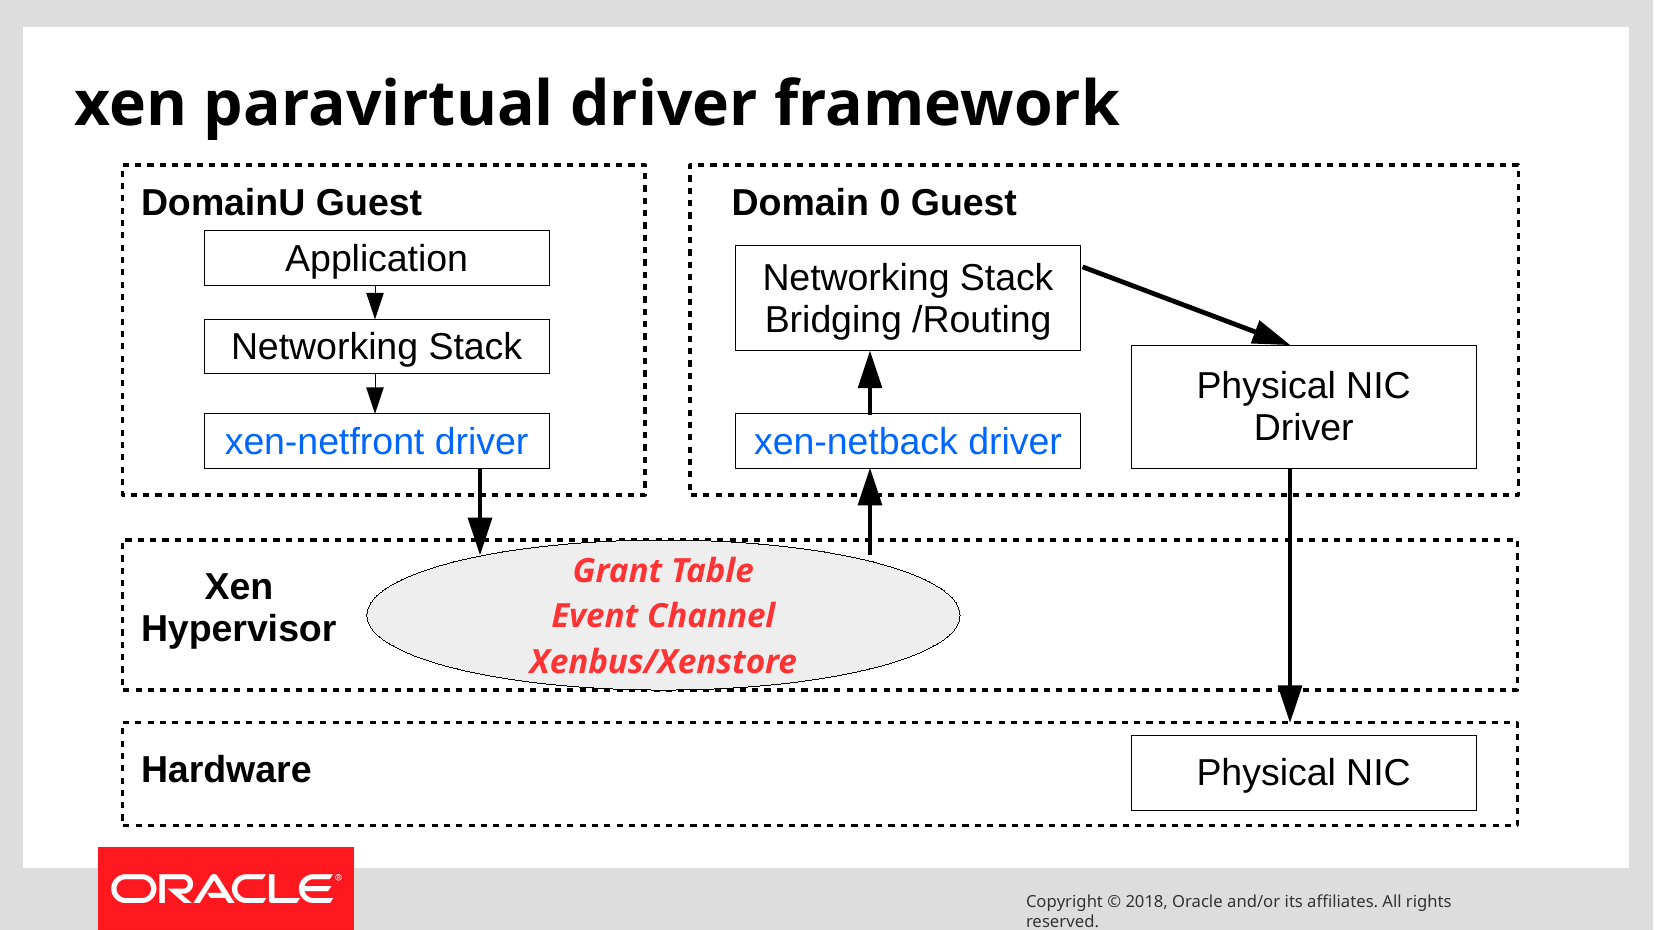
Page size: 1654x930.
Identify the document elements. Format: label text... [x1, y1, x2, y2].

text_box DomainU Guest [126, 174, 448, 231]
text_box xen-netback driver [735, 413, 1081, 469]
text_box Physical NIC [1131, 735, 1477, 811]
text_box xen-netfront driver [204, 413, 550, 469]
text_box Domain 0 Guest [716, 174, 1033, 231]
text_box Grant Table Event Channel Xenbus/Xenstore [366, 540, 961, 691]
text_box Copyright © 2018, Oracle and/or its affiliates. All rights reserved. [1011, 883, 1534, 918]
text_box xen paravirtual driver framework [60, 50, 1629, 151]
text_box Networking Stack Bridging /Routing [735, 245, 1081, 351]
text_box Physical NIC Driver [1131, 345, 1477, 469]
text_box Application [204, 230, 550, 286]
picture [98, 847, 354, 930]
text_box Hardware [126, 741, 433, 798]
text_box Xen Hypervisor [126, 557, 352, 657]
text_box [23, 27, 1629, 868]
text_box Networking Stack [204, 319, 550, 374]
